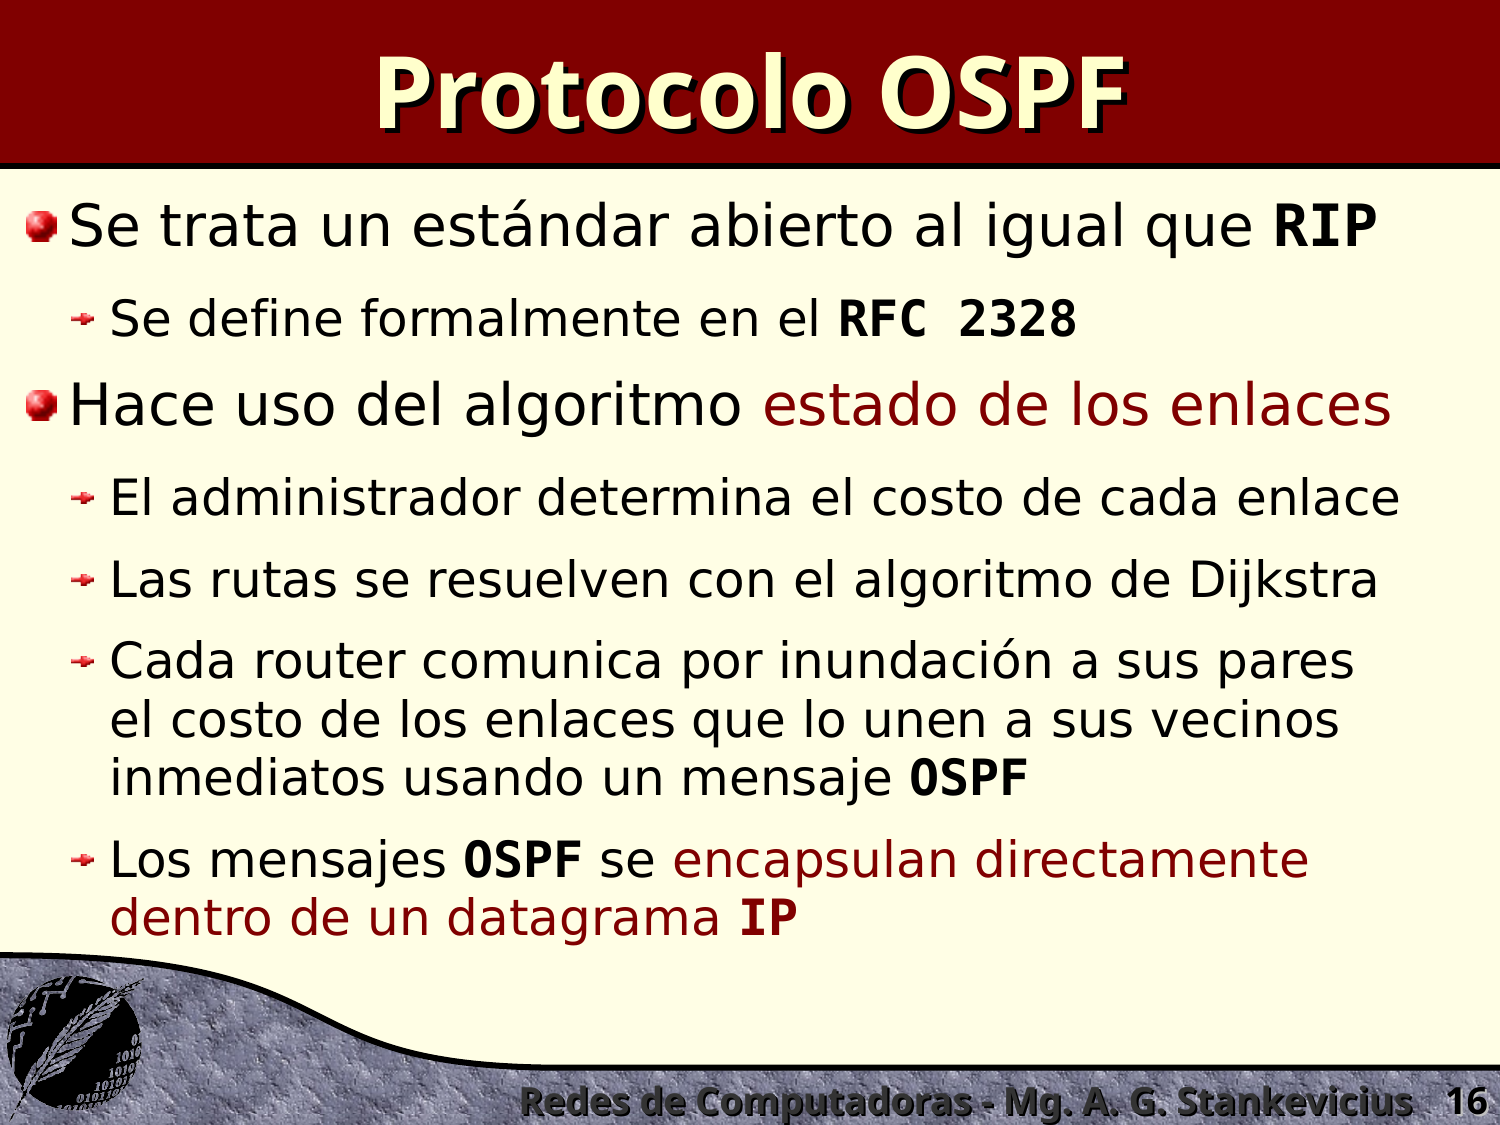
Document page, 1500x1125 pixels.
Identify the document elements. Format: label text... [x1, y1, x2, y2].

title Protocolo OSPF [15, 5, 1485, 160]
picture [1047, 1100, 1054, 1110]
list Se trata un estándar abierto al igual que RIP Se define formalmente en el RFC 2328 Hace uso del algoritmo estado de los enlaces El administrador determina el costo de cada enlace Las rutas se resuelven con el algoritmo de Dijkstra Cada router comunica por inundación a sus pares el costo de los enlaces que lo unen a sus vecinos inmediatos usando un mensaje OSPF Los mensajes OSPF se encapsulan directamente dentro de un datagrama IP [11, 192, 1486, 948]
picture [790, 1100, 795, 1110]
picture [0, 959, 1500, 1125]
